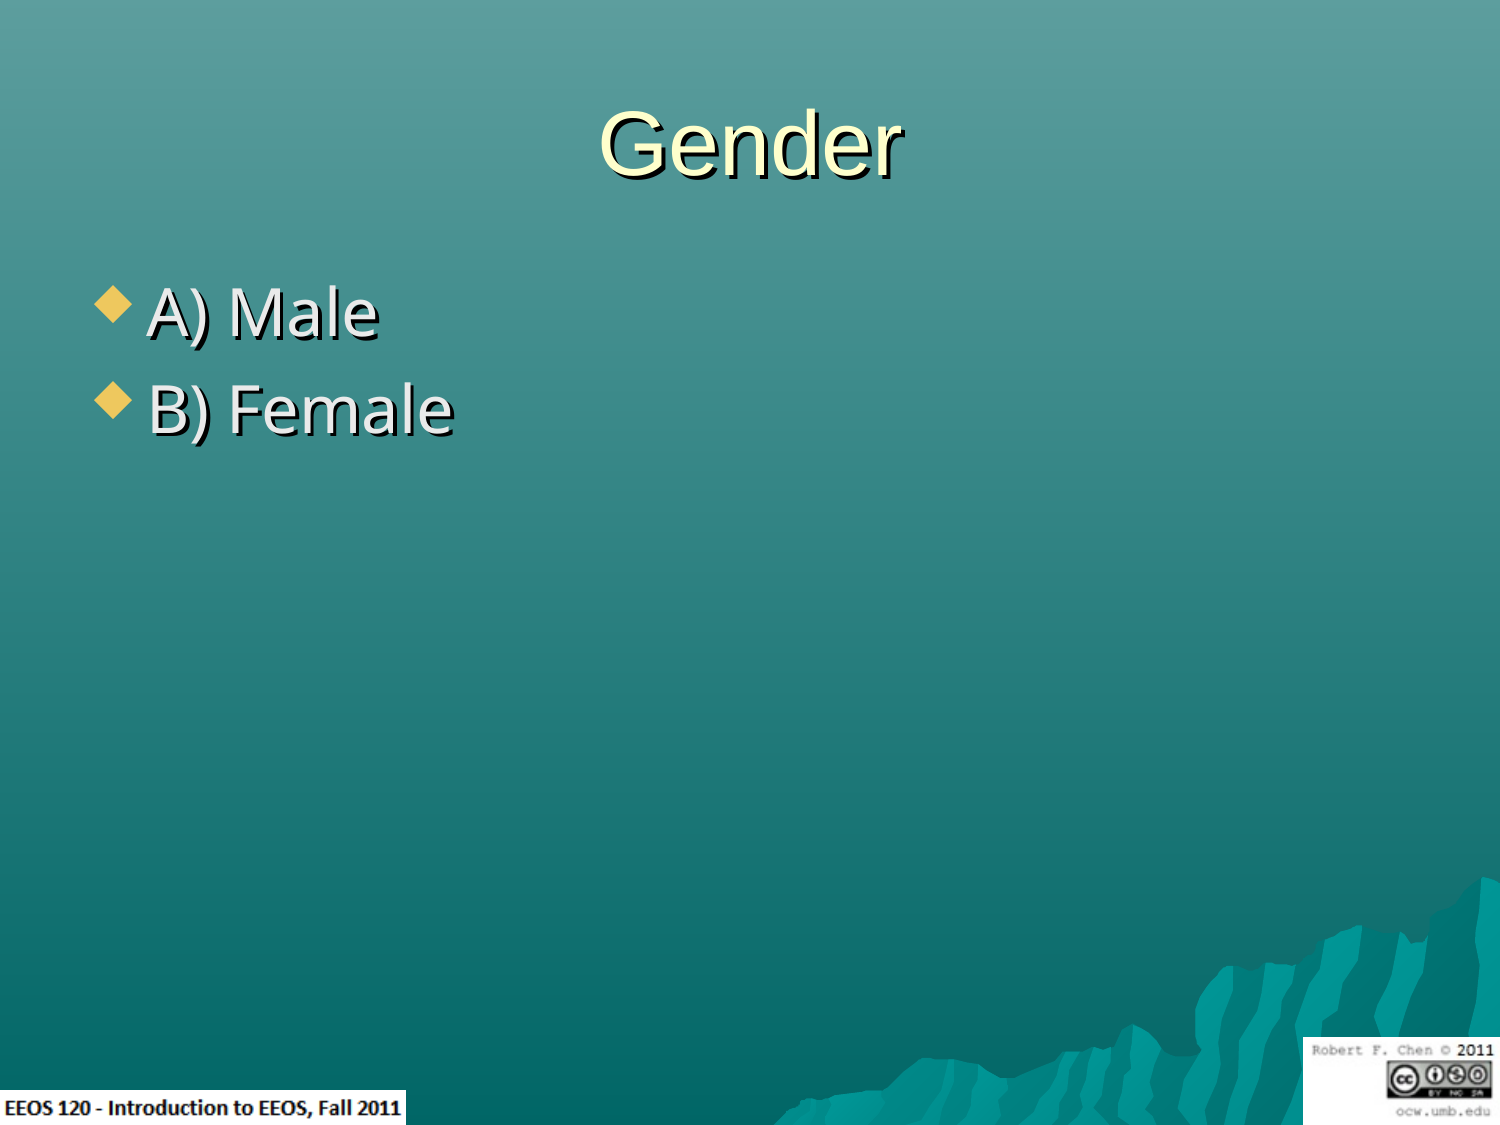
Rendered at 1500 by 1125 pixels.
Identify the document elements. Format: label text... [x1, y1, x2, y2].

picture [1303, 1037, 1500, 1125]
title Gender [75, 45, 1426, 233]
list A) Male B) Female [75, 262, 1426, 1006]
picture [0, 1090, 406, 1125]
